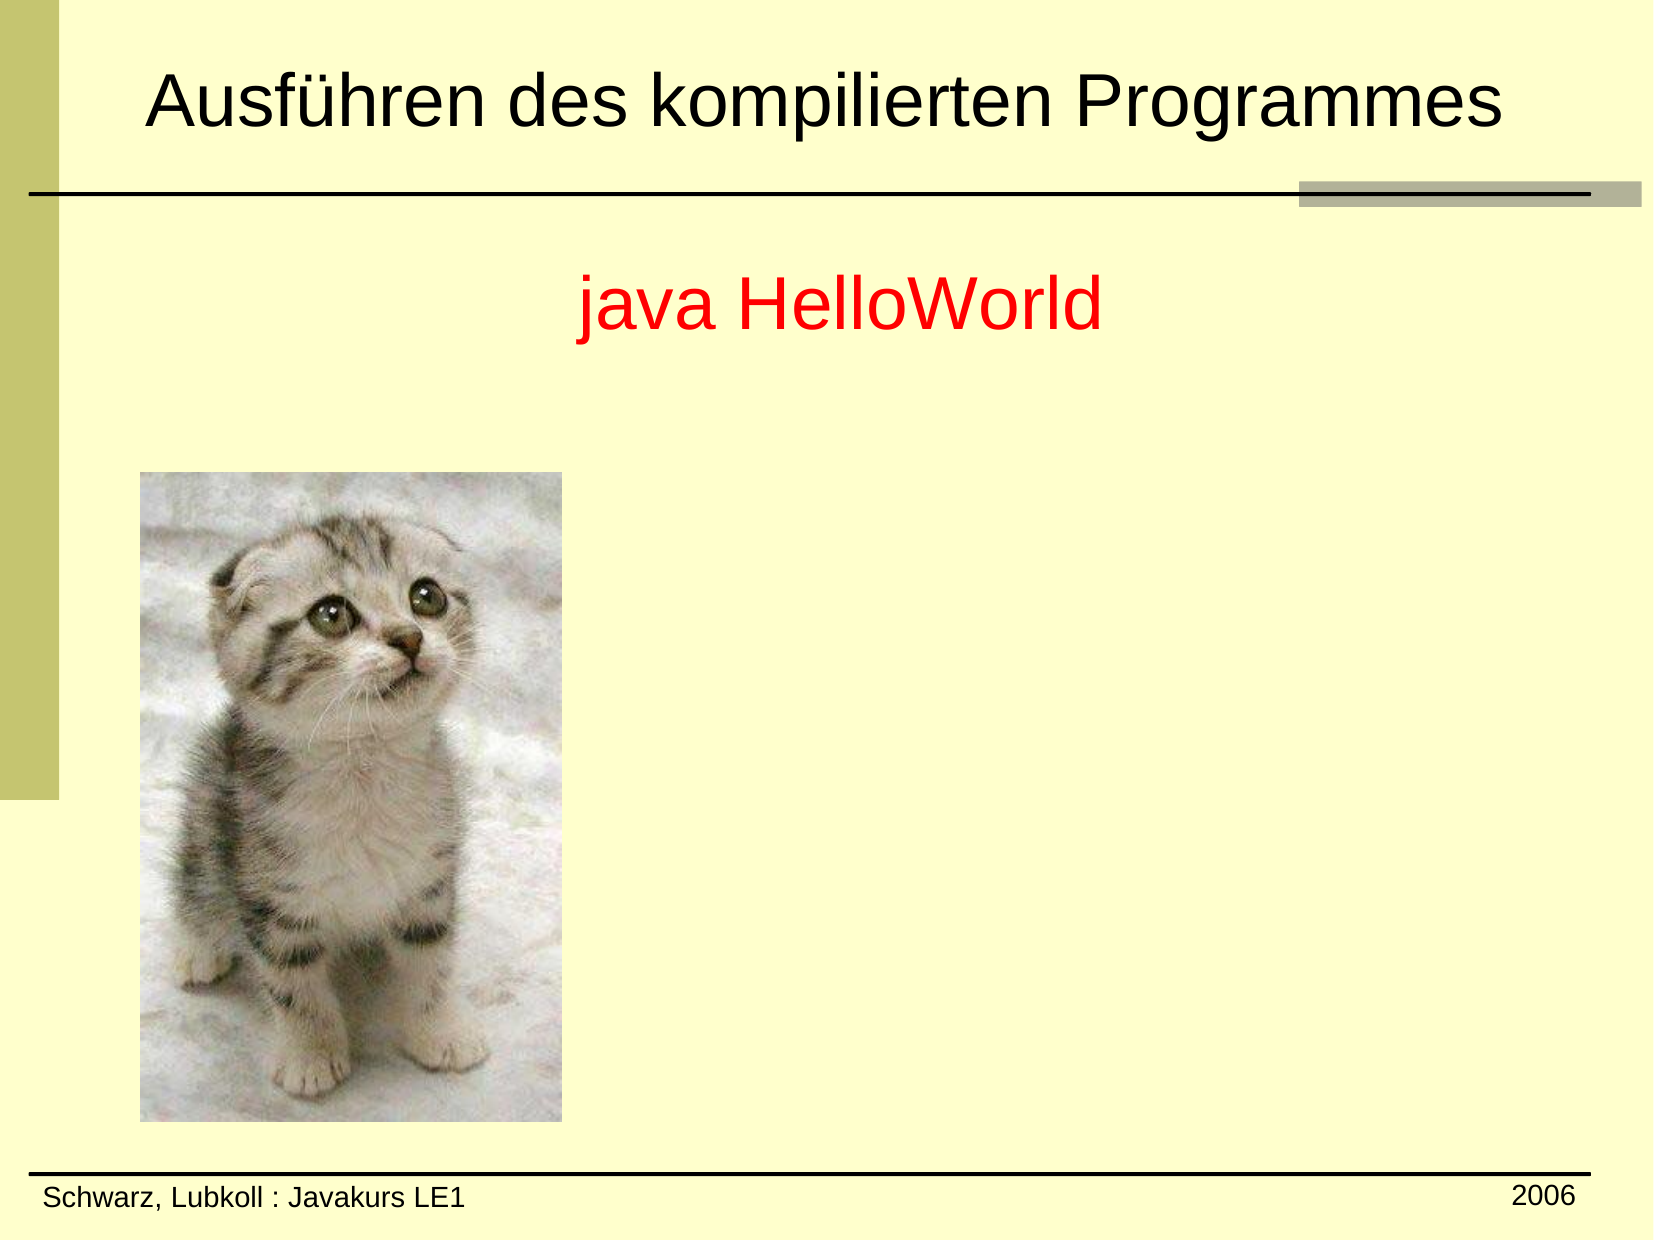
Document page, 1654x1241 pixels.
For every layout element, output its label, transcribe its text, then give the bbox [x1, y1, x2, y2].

picture [140, 472, 562, 1123]
title Ausführen des kompilierten Programmes [119, 19, 1532, 188]
list java HelloWorld [70, 265, 1595, 384]
